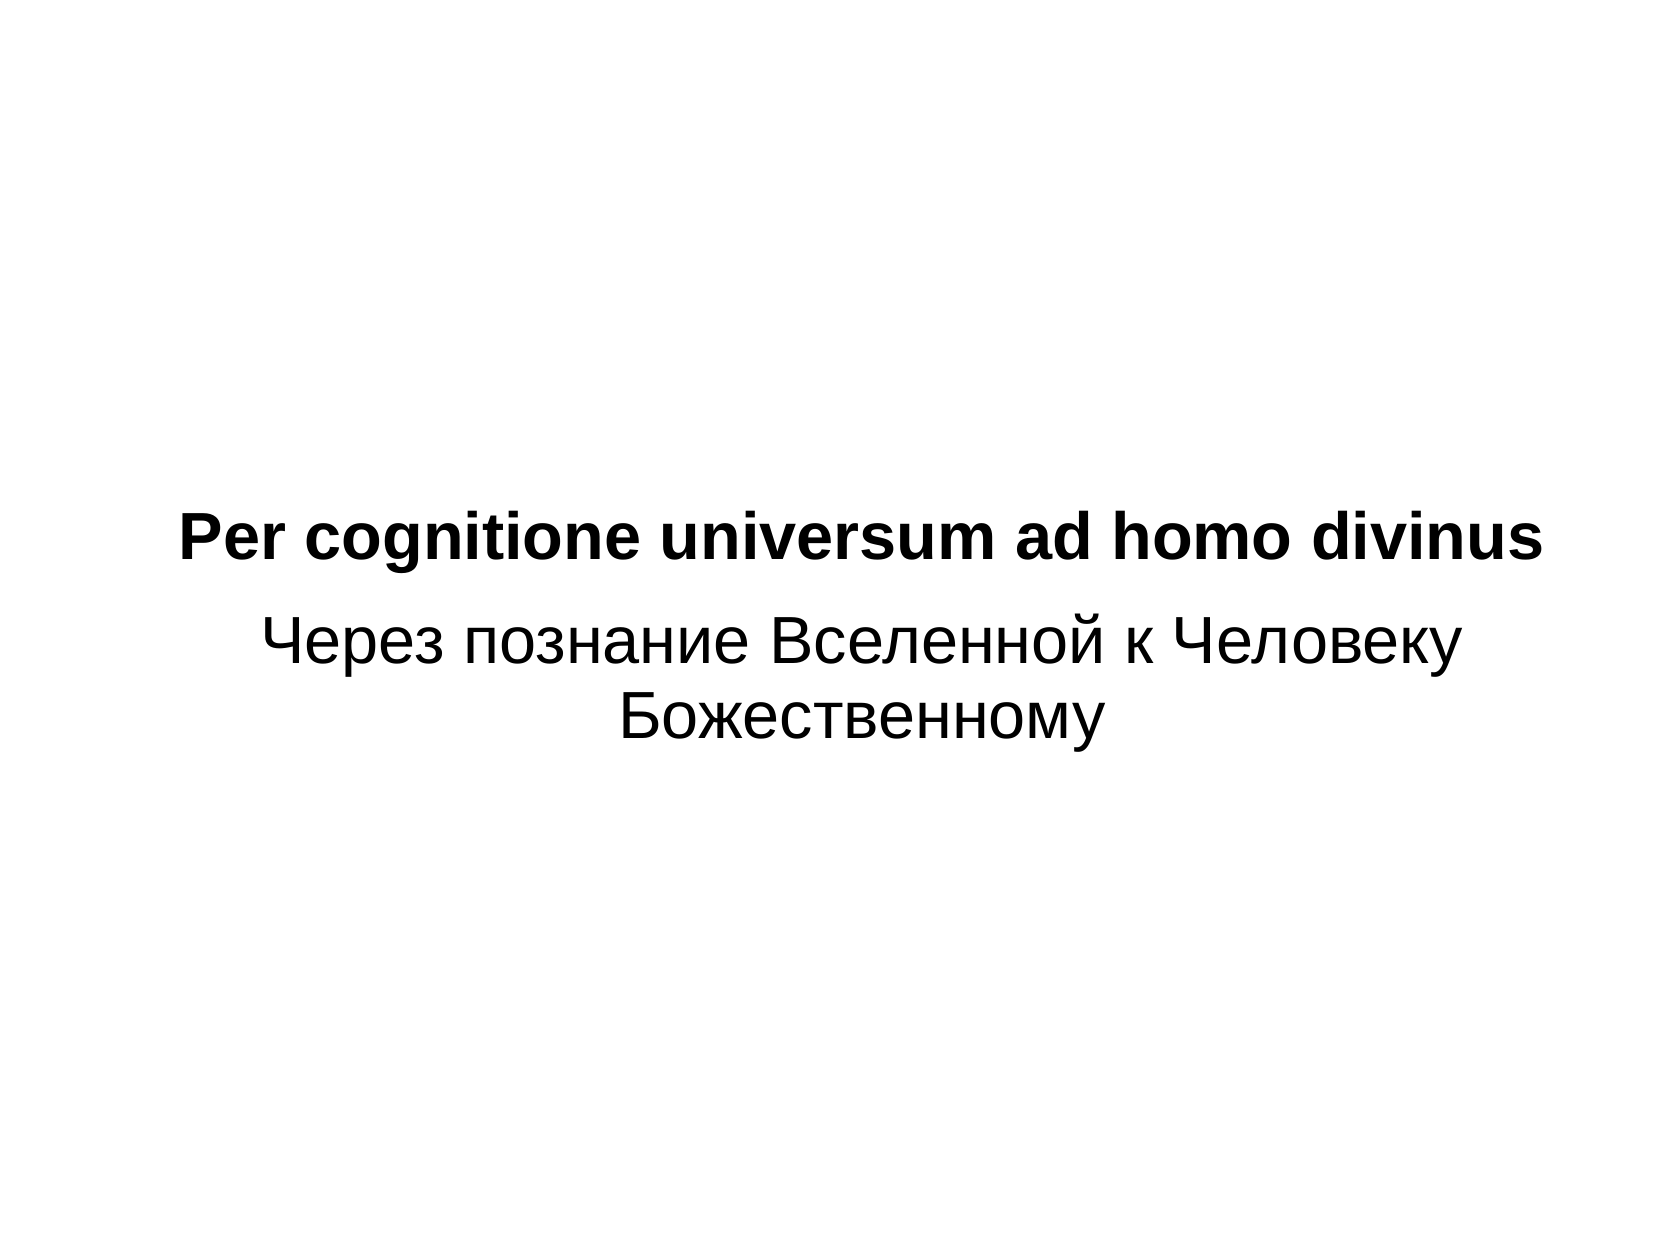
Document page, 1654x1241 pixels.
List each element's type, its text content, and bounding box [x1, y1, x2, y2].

list Per cognitione universum ad homo divinus Через познание Вселенной к Человеку Божественному [82, 290, 1571, 1010]
